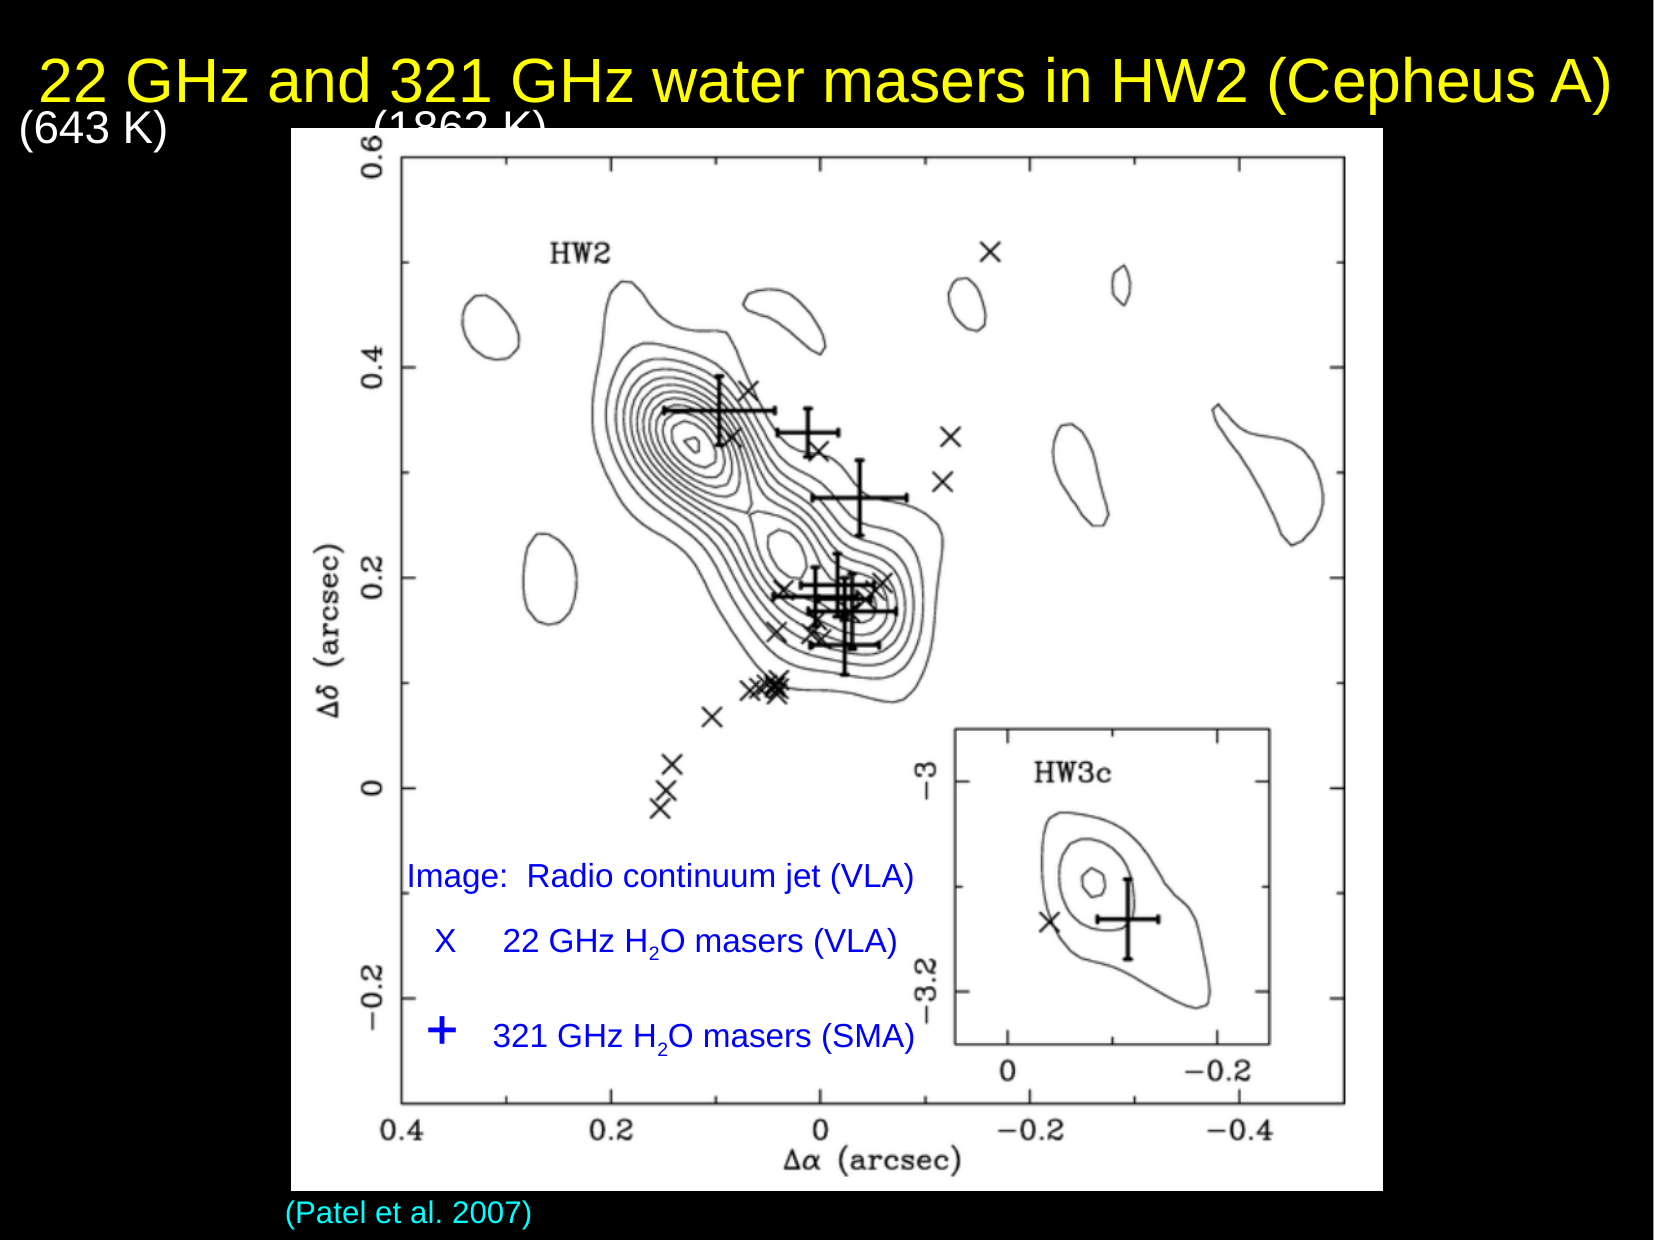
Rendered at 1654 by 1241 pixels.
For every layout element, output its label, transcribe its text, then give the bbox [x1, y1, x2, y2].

picture [291, 128, 1383, 1191]
text_box (Patel et al. 2007) [270, 1188, 641, 1239]
text_box 22 GHz and 321 GHz water masers in HW2 (Cepheus A) [24, 3, 1630, 89]
text_box Image: Radio continuum jet (VLA) X 22 GHz H2O masers (VLA) + 321 GHz H2O masers (SMA) [391, 846, 946, 1068]
text_box (643 K) (1862 K) [3, 69, 616, 136]
